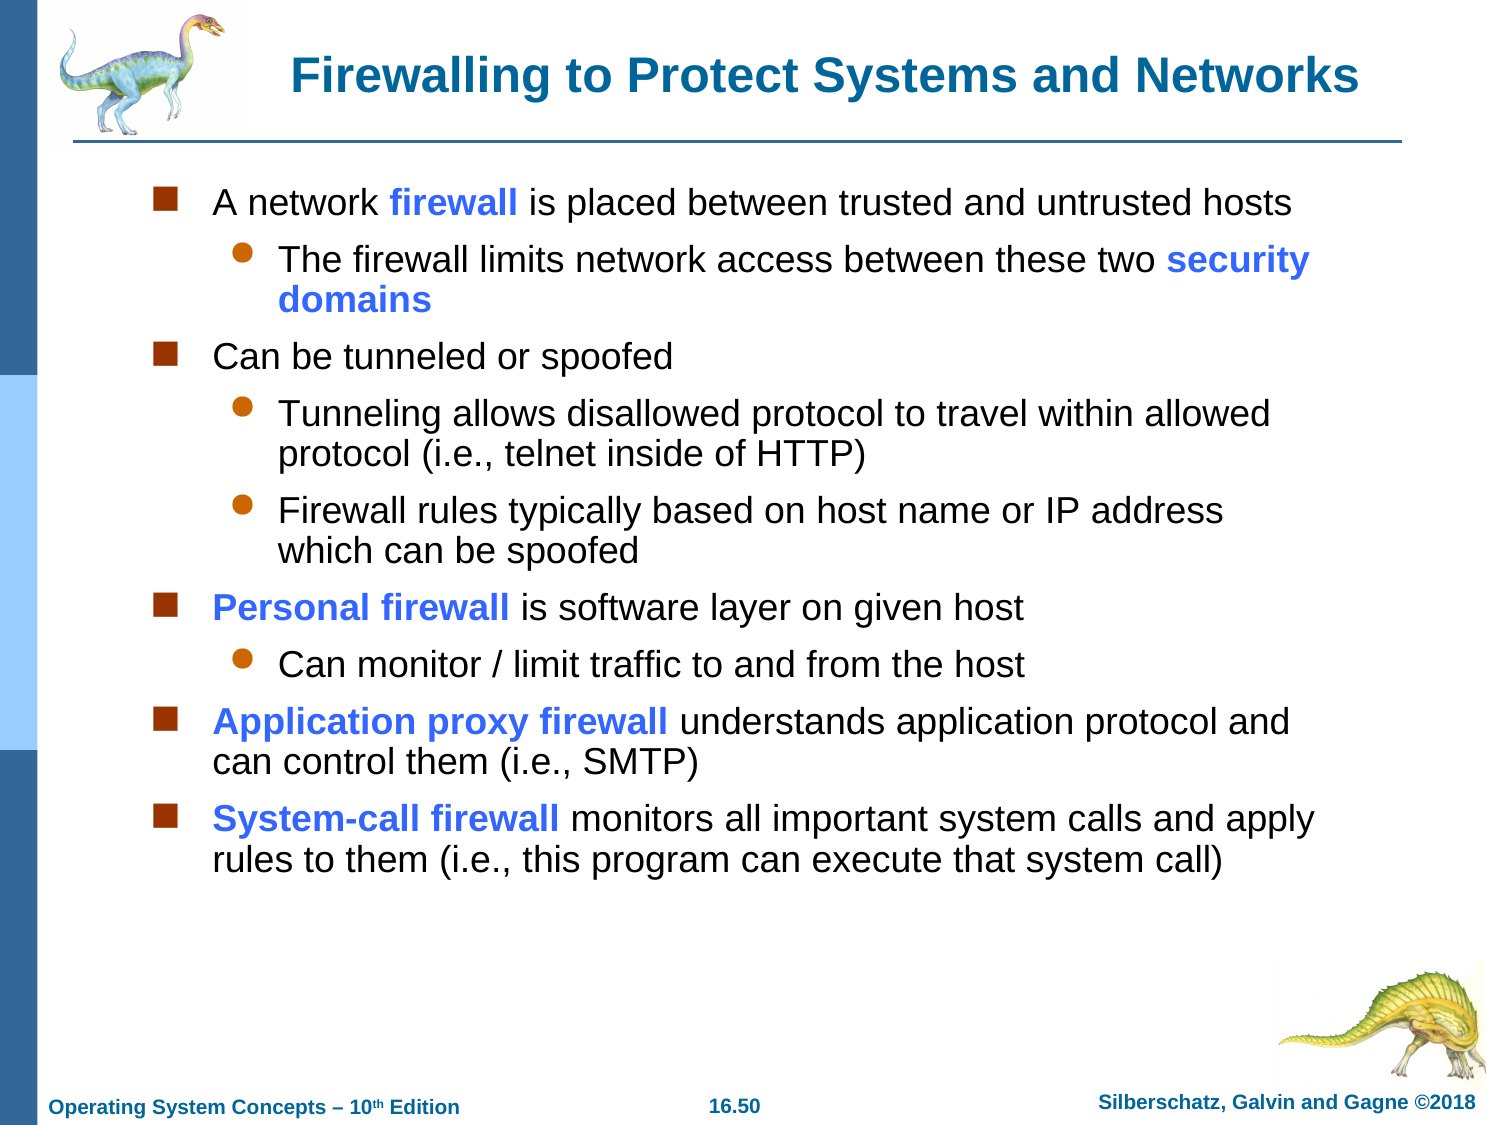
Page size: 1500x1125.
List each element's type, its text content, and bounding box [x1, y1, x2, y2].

picture [1275, 959, 1486, 1090]
title Firewalling to Protect Systems and Networks [150, 31, 1500, 110]
list A network firewall is placed between trusted and untrusted hosts The firewall limits network access between these two security domains Can be tunneled or spoofed Tunneling allows disallowed protocol to travel within allowed protocol (i.e., telnet inside of HTTP) Firewall rules typically based on host name or IP address which can be spoofed Personal firewall is software layer on given host Can monitor / limit traffic to and from the host Application proxy firewall understands application protocol and can control them (i.e., SMTP) System-call firewall monitors all important system calls and apply rules to them (i.e., this program can execute that system call) [141, 175, 1344, 981]
picture [1415, 1094, 1423, 1099]
picture [46, 0, 243, 149]
